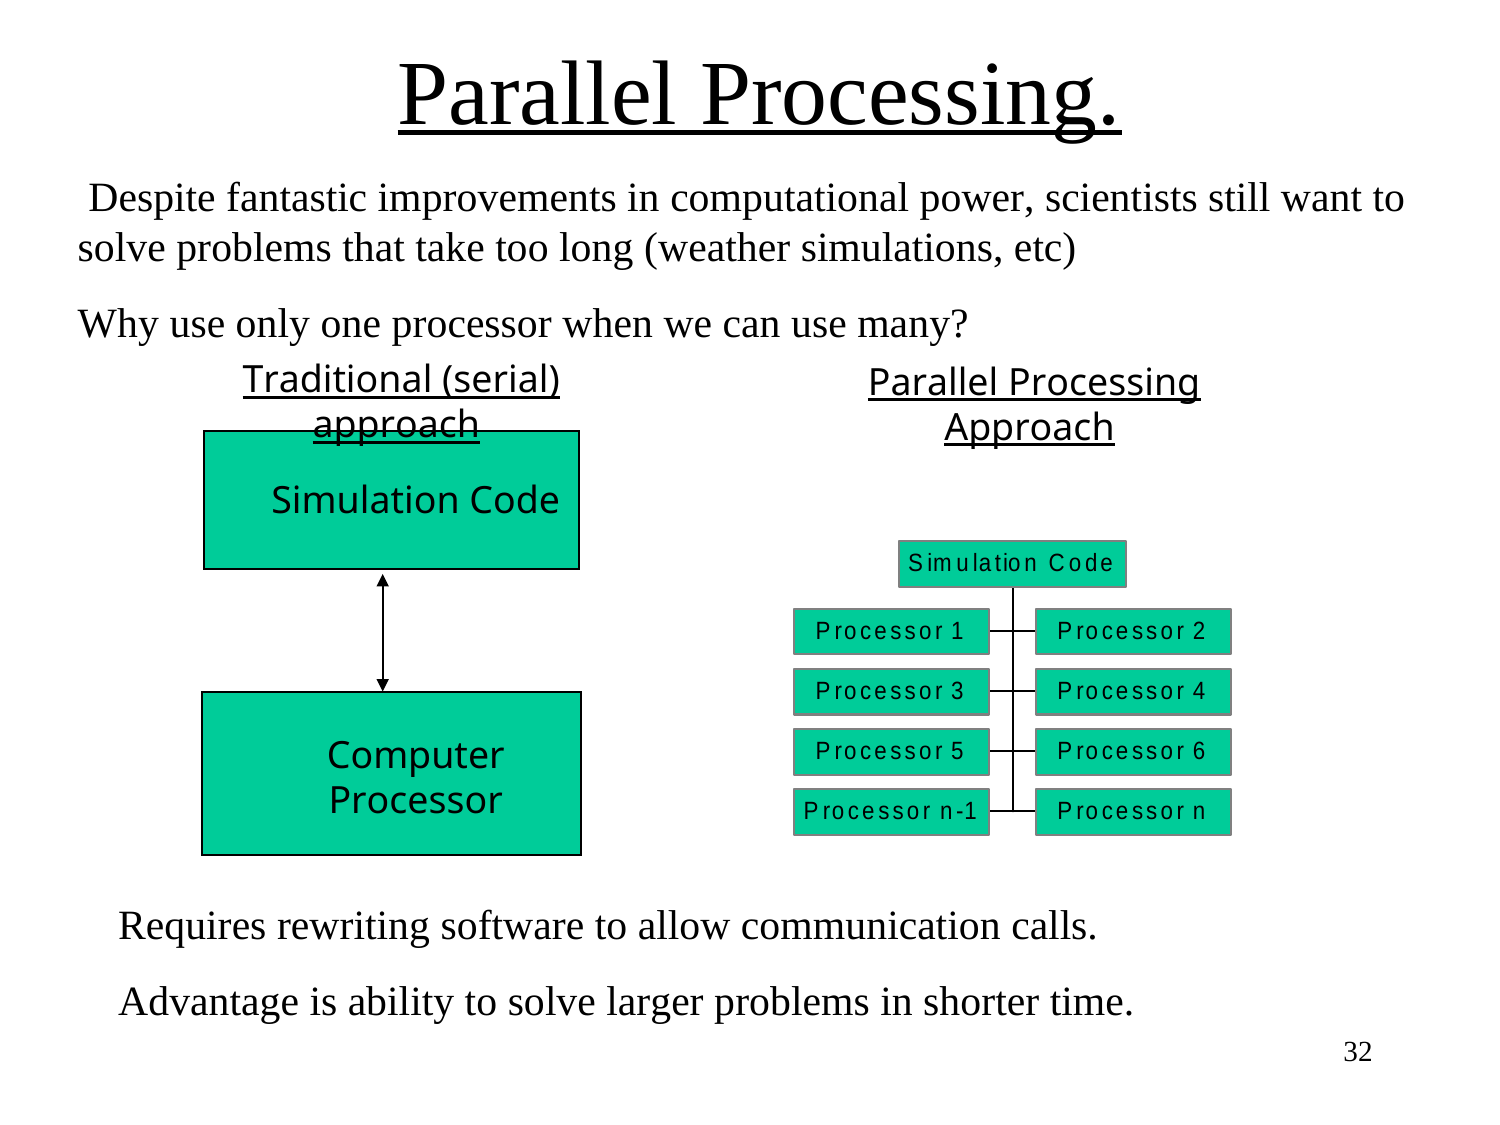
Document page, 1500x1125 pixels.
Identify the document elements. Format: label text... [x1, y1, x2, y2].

title Parallel Processing. [122, 0, 1398, 161]
text_box Parallel Processing Approach [766, 350, 1293, 456]
text_box Simulation Code [236, 467, 587, 529]
chart [790, 537, 1235, 839]
text_box [201, 691, 582, 856]
text_box Requires rewriting software to allow communication calls. Advantage is ability to solve larger problems in shorter time. [103, 890, 1422, 1032]
text_box [204, 529, 580, 570]
text_box Computer Processor [254, 723, 577, 830]
text_box Traditional (serial) approach [133, 347, 660, 454]
text_box <number> [1074, 1032, 1388, 1101]
text_box Despite fantastic improvements in computational power, scientists still want to solve problems that take too long (weather simulations, etc) Why use only one processor when we can use many? [63, 161, 1430, 354]
